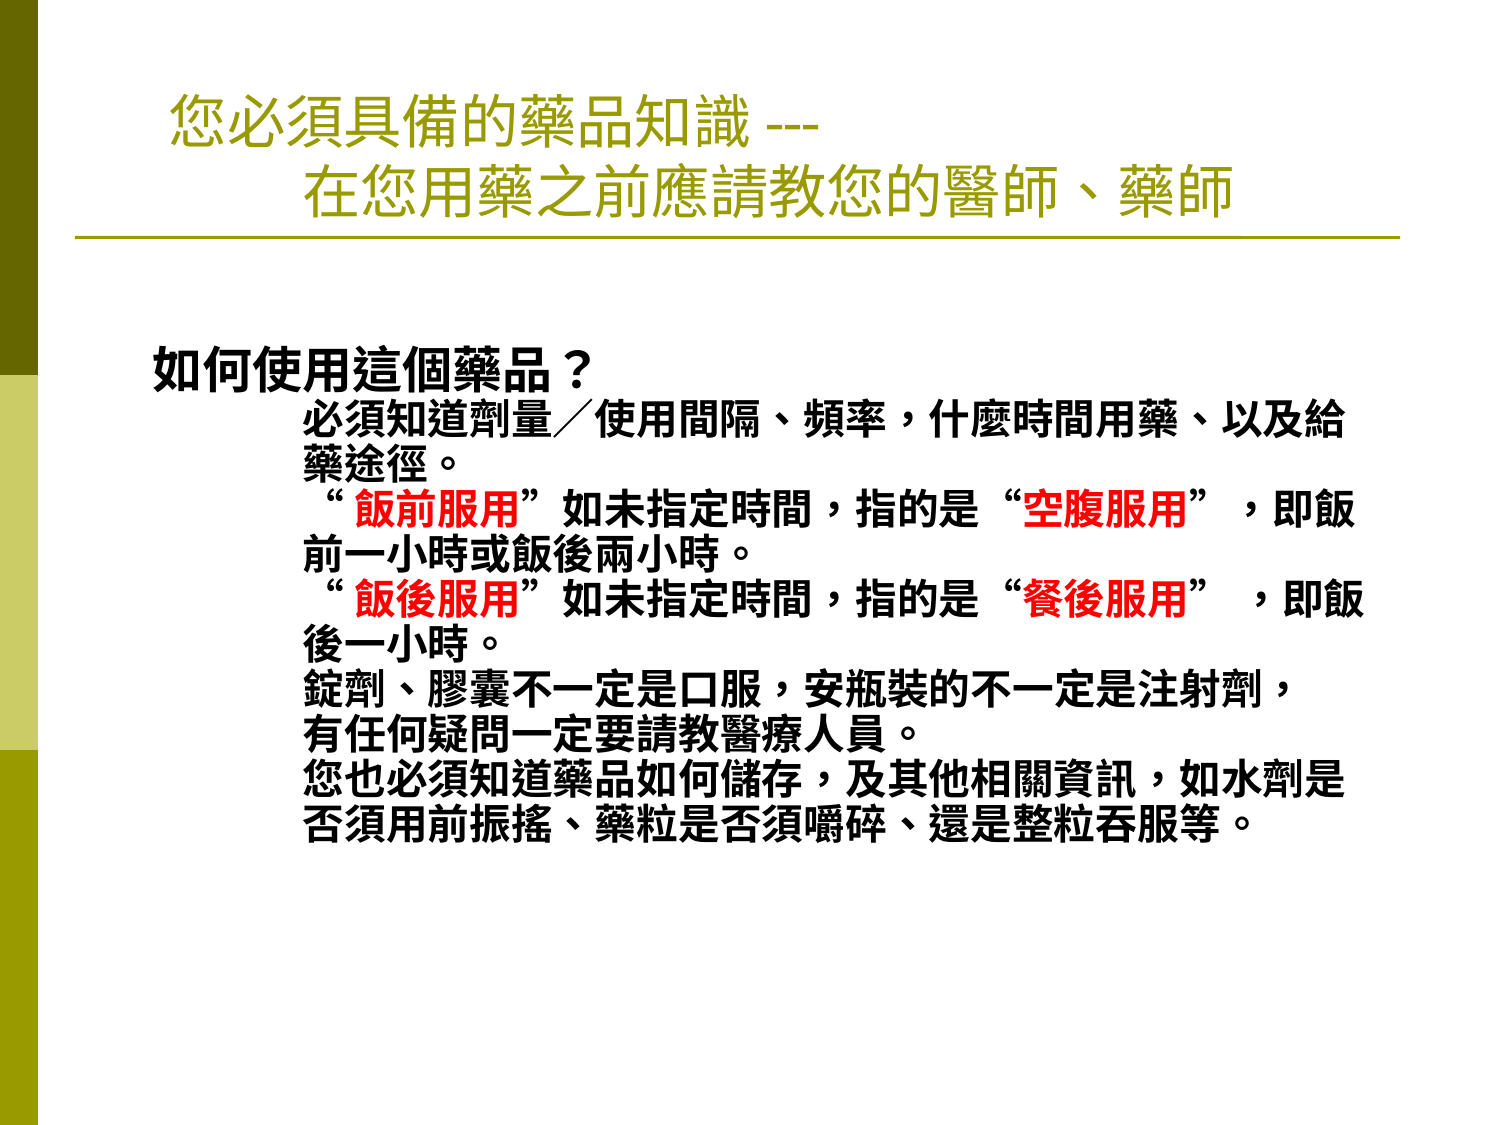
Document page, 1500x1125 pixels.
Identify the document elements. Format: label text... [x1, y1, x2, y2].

text_box 如何使用這個藥品？ 必須知道劑量／使用間隔、頻率，什麼時間用藥、以及給藥途徑。 “飯前服用”如未指定時間，指的是“空腹服用”，即飯前一小時或飯後兩小時。 “飯後服用”如未指定時間，指的是“餐後服用” ，即飯後一小時。 錠劑、膠囊不一定是口服，安瓶裝的不一定是注射劑， 有任何疑問一定要請教醫療人員。 您也必須知道藥品如何儲存，及其他相關資訊，如水劑是否須用前振搖、藥粒是否須嚼碎、還是整粒吞服等。 [137, 337, 1388, 857]
title 您必須具備的藥品知識--- 在您用藥之前應請教您的醫師、藥師 [75, 45, 1426, 233]
